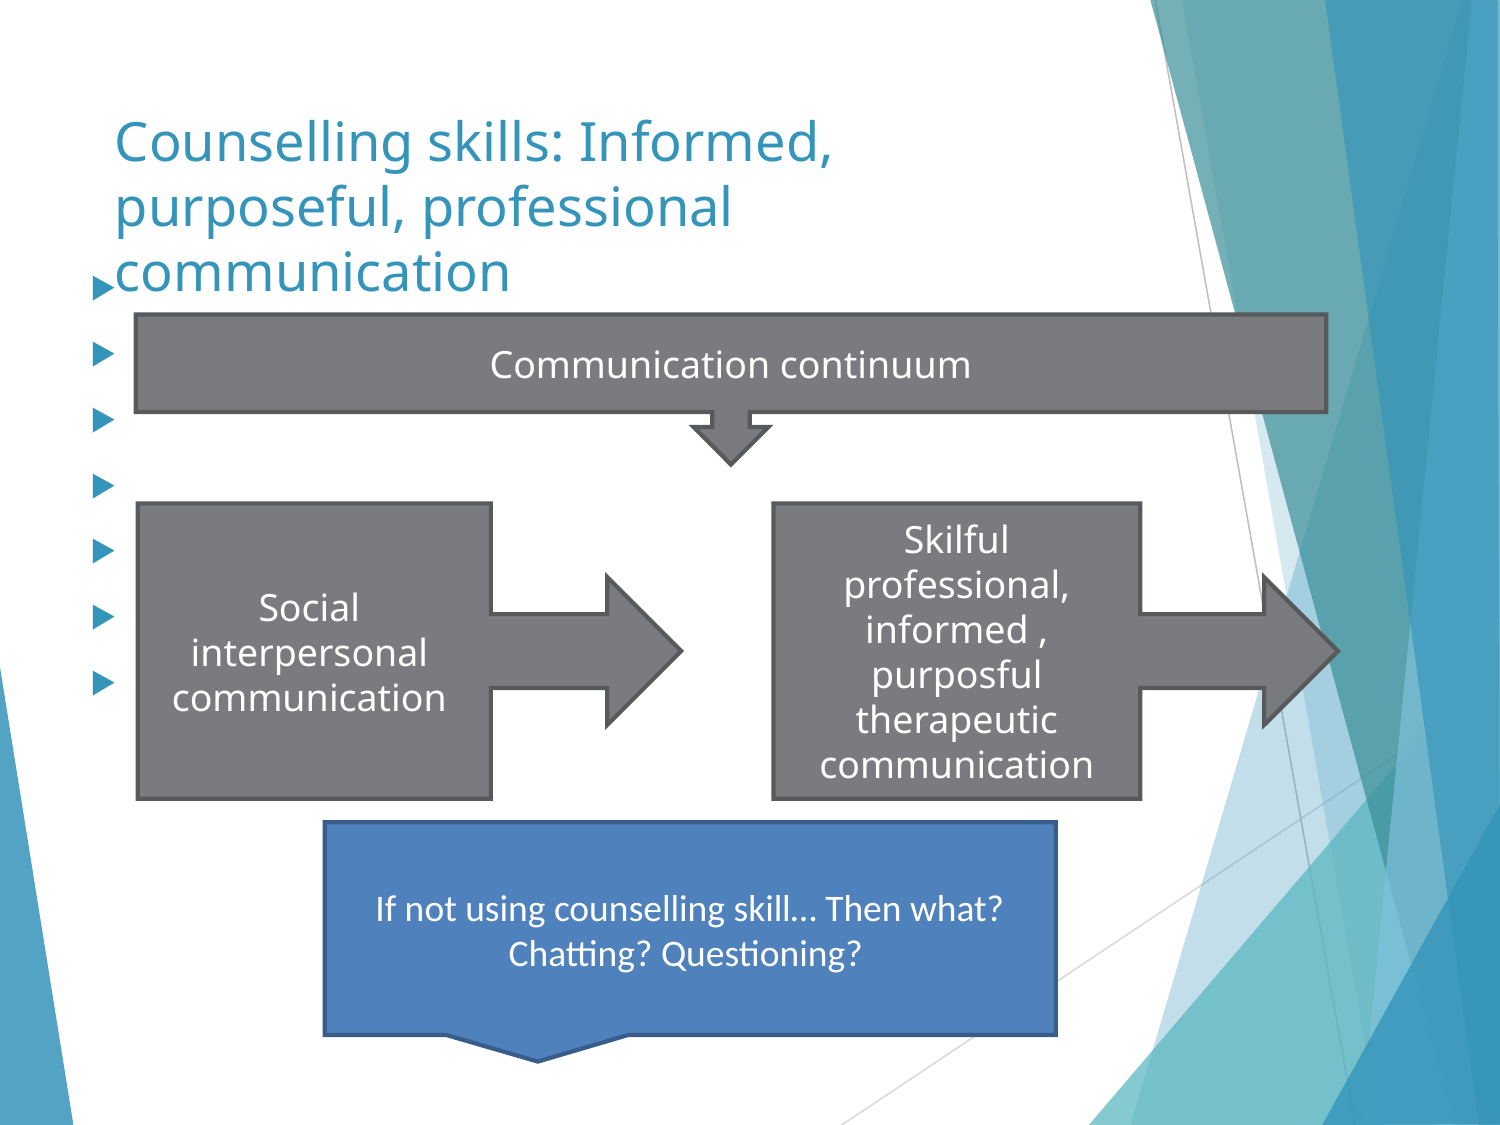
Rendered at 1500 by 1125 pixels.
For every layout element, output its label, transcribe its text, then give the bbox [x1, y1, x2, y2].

text_box If not using counselling skill… Then what? Chatting? Questioning? [324, 822, 1056, 1062]
list [75, 262, 1426, 1083]
text_box Social interpersonal communication [137, 503, 682, 799]
text_box Communication continuum [135, 314, 1327, 465]
title Counselling skills: Informed, purposeful, professional communication [99, 99, 1142, 262]
text_box Skilful professional, informed , purposful therapeutic communication [773, 503, 1339, 799]
